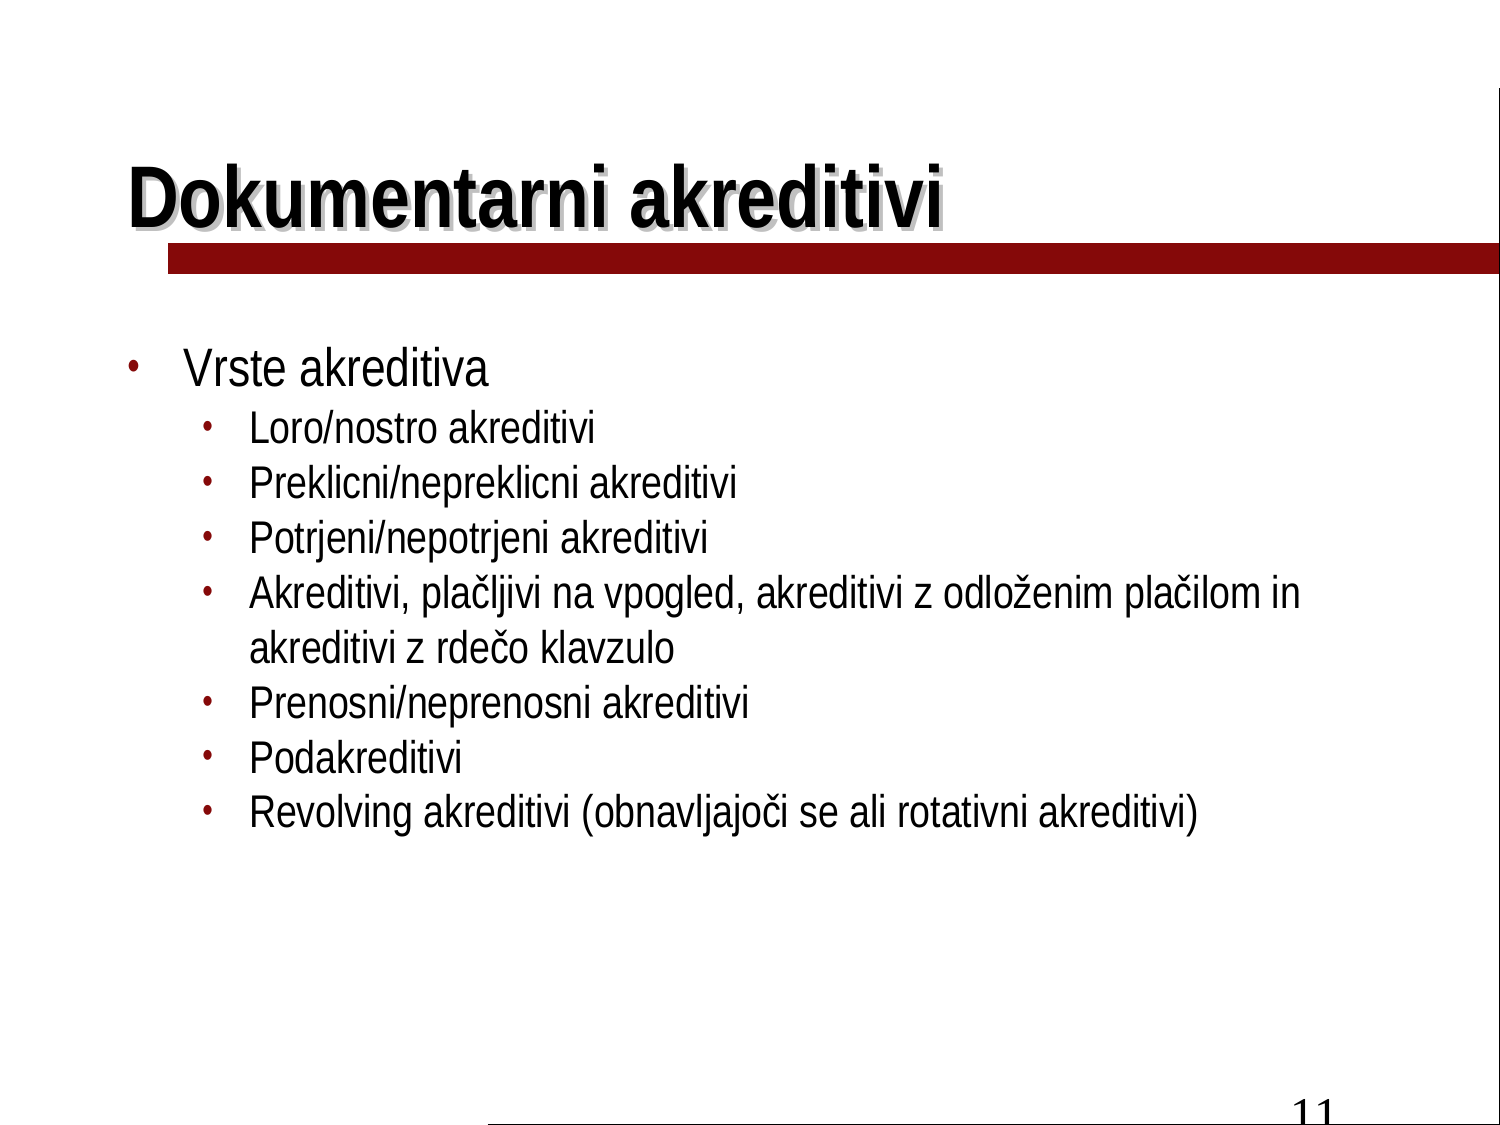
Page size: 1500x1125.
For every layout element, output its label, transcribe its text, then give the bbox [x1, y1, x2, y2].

title Dokumentarni akreditivi [112, 117, 1388, 268]
list Vrste akreditiva Loro/nostro akreditivi Preklicni/nepreklicni akreditivi Potrjeni/nepotrjeni akreditivi Akreditivi, plačljivi na vpogled, akreditivi z odloženim plačilom in akreditivi z rdečo klavzulo Prenosni/neprenosni akreditivi Podakreditivi Revolving akreditivi (obnavljajoči se ali rotativni akreditivi) [112, 324, 1388, 1001]
